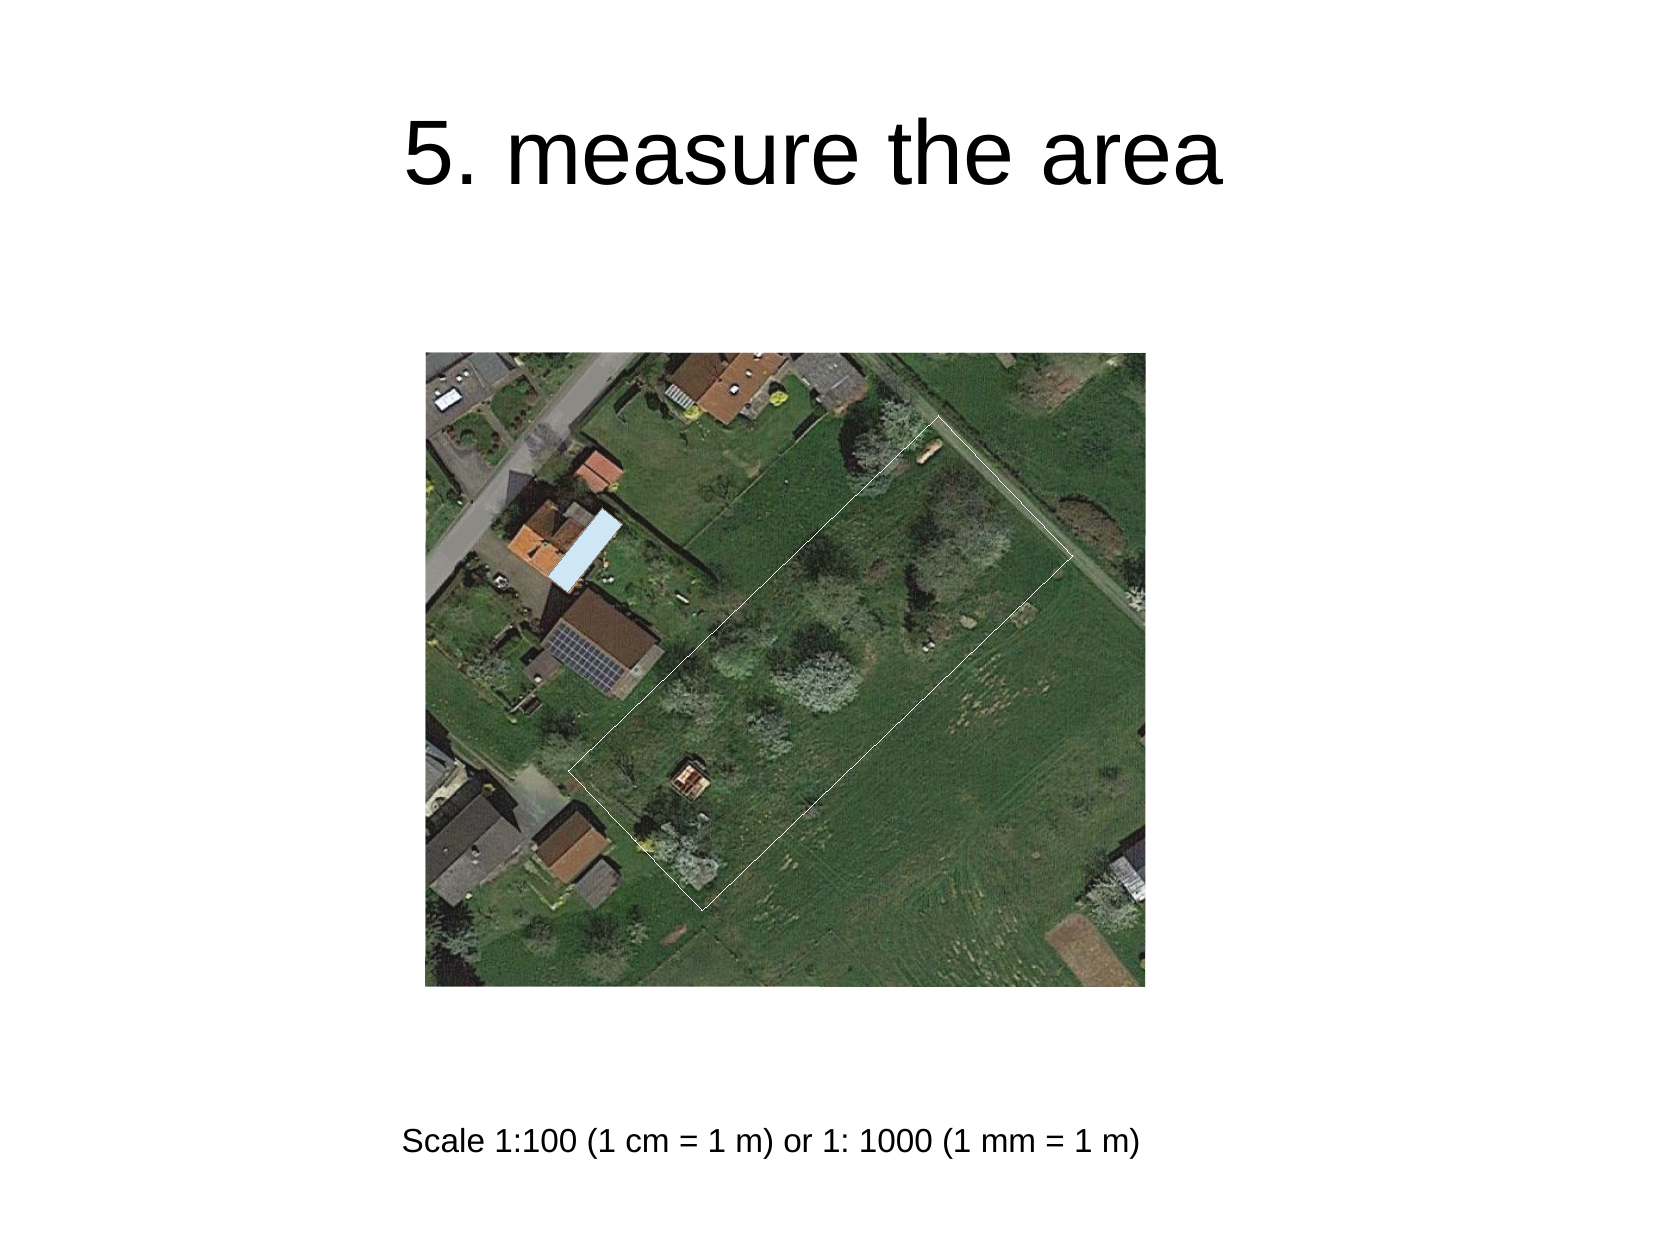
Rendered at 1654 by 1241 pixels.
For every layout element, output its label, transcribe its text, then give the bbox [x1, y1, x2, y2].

text_box [547, 507, 623, 593]
list Scale 1:100 (1 cm = 1 m) or 1: 1000 (1 mm = 1 m) [330, 1122, 1288, 1241]
picture [425, 352, 1146, 987]
title 5. measure the area [82, 49, 1571, 257]
